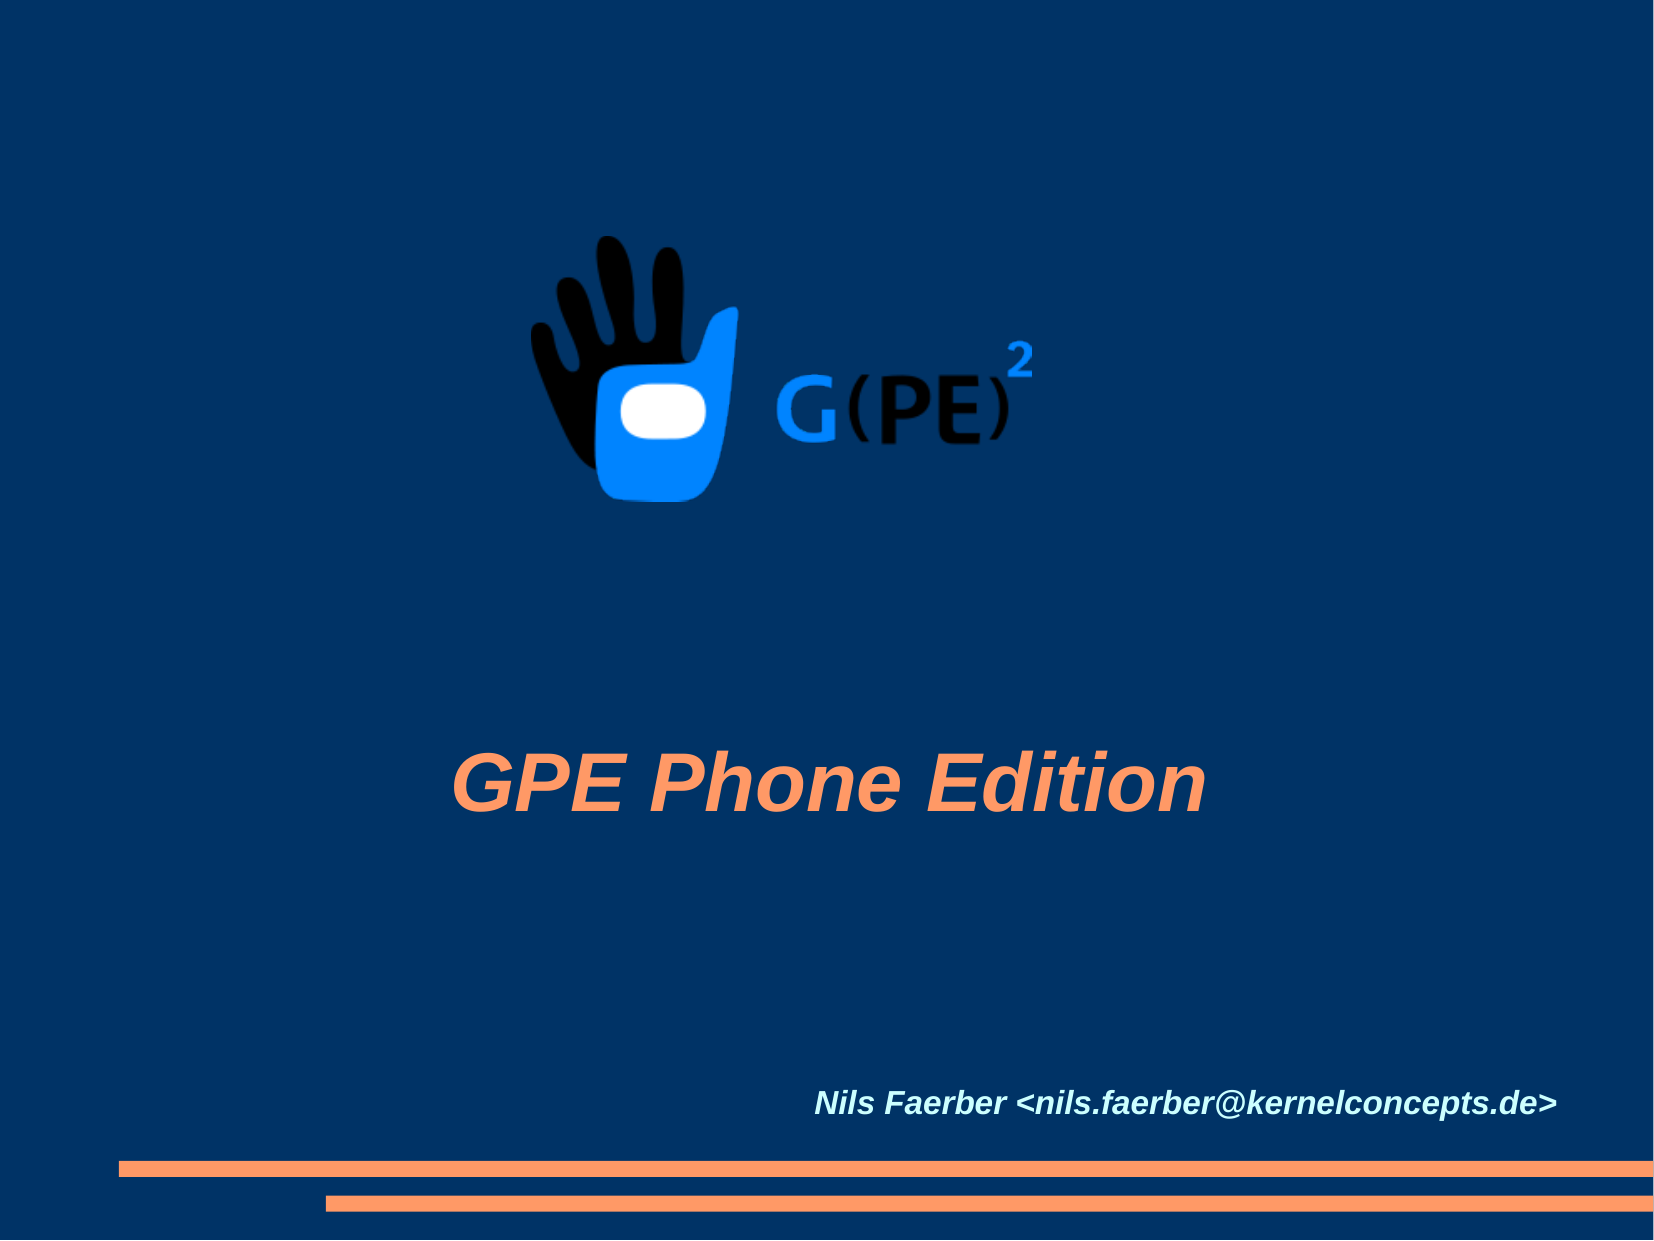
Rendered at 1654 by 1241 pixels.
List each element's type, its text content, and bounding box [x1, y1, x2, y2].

picture [531, 236, 1032, 502]
text_box Nils Faerber <nils.faerber@kernelconcepts.de> [738, 1054, 1635, 1152]
title GPE Phone Edition [123, 649, 1536, 916]
